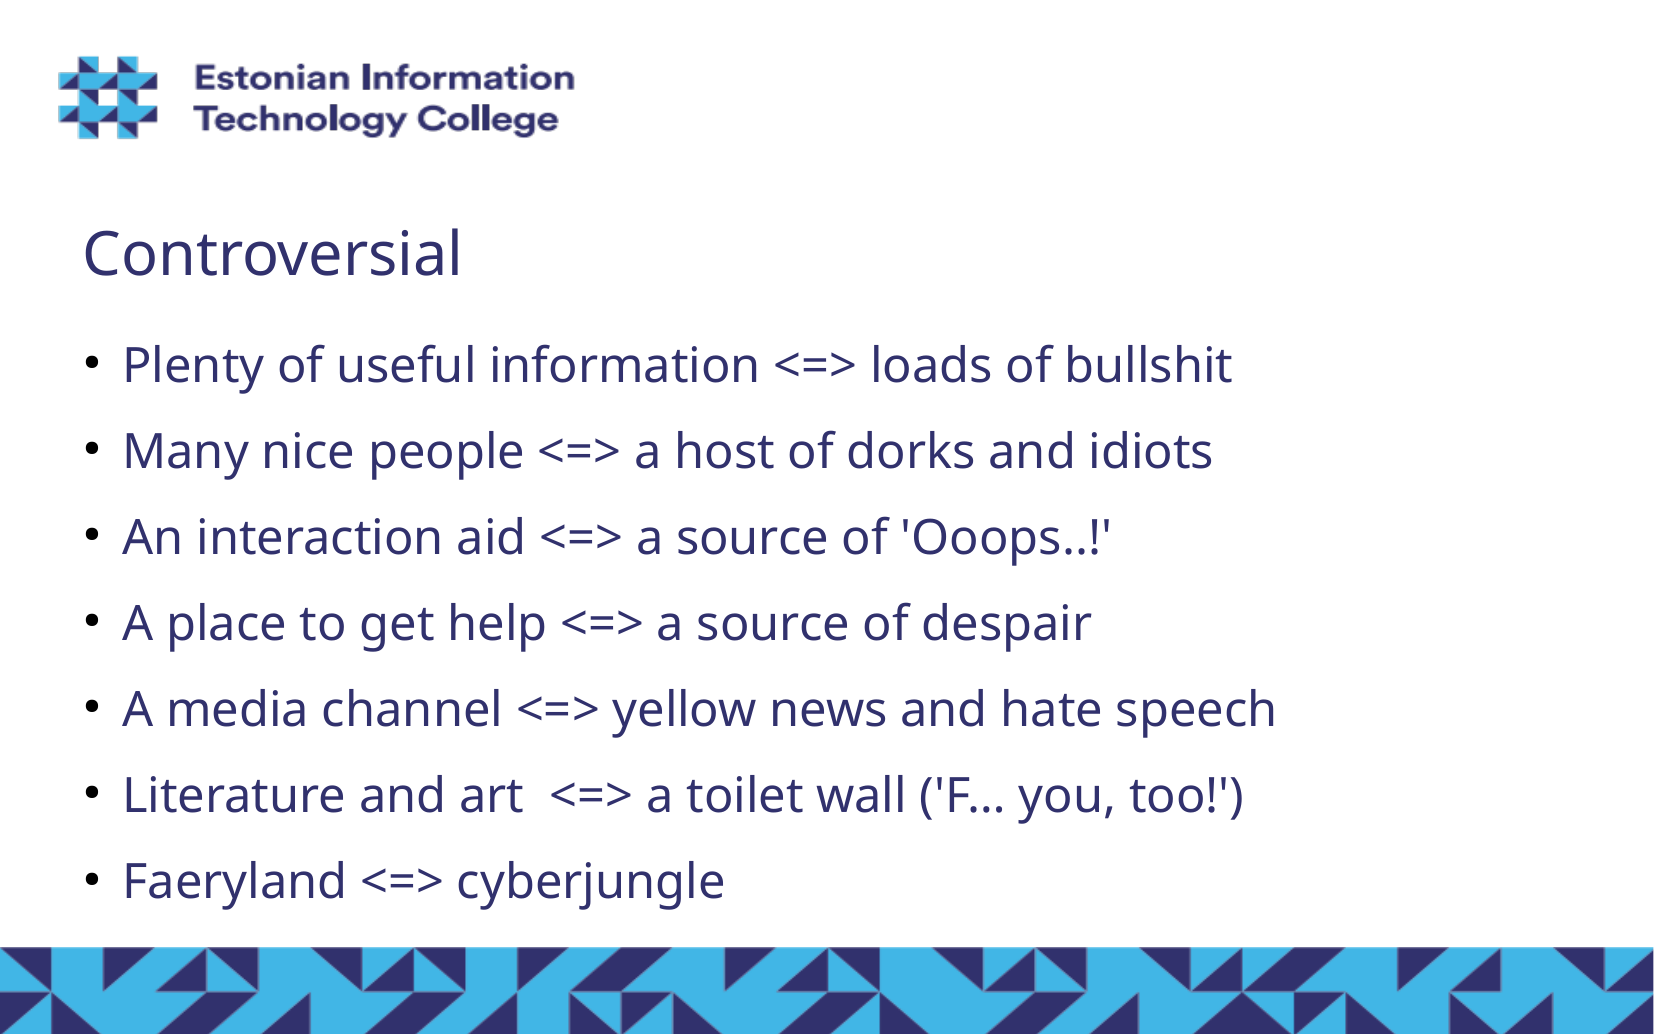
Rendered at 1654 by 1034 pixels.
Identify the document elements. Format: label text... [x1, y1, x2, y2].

list Plenty of useful information <=> loads of bullshit Many nice people <=> a host of dorks and idiots An interaction aid <=> a source of 'Ooops..!' A place to get help <=> a source of despair A media channel <=> yellow news and hate speech Literature and art <=> a toilet wall ('F… you, too!') Faeryland <=> cyberjungle [70, 330, 1619, 922]
title Controversial [82, 165, 1644, 338]
